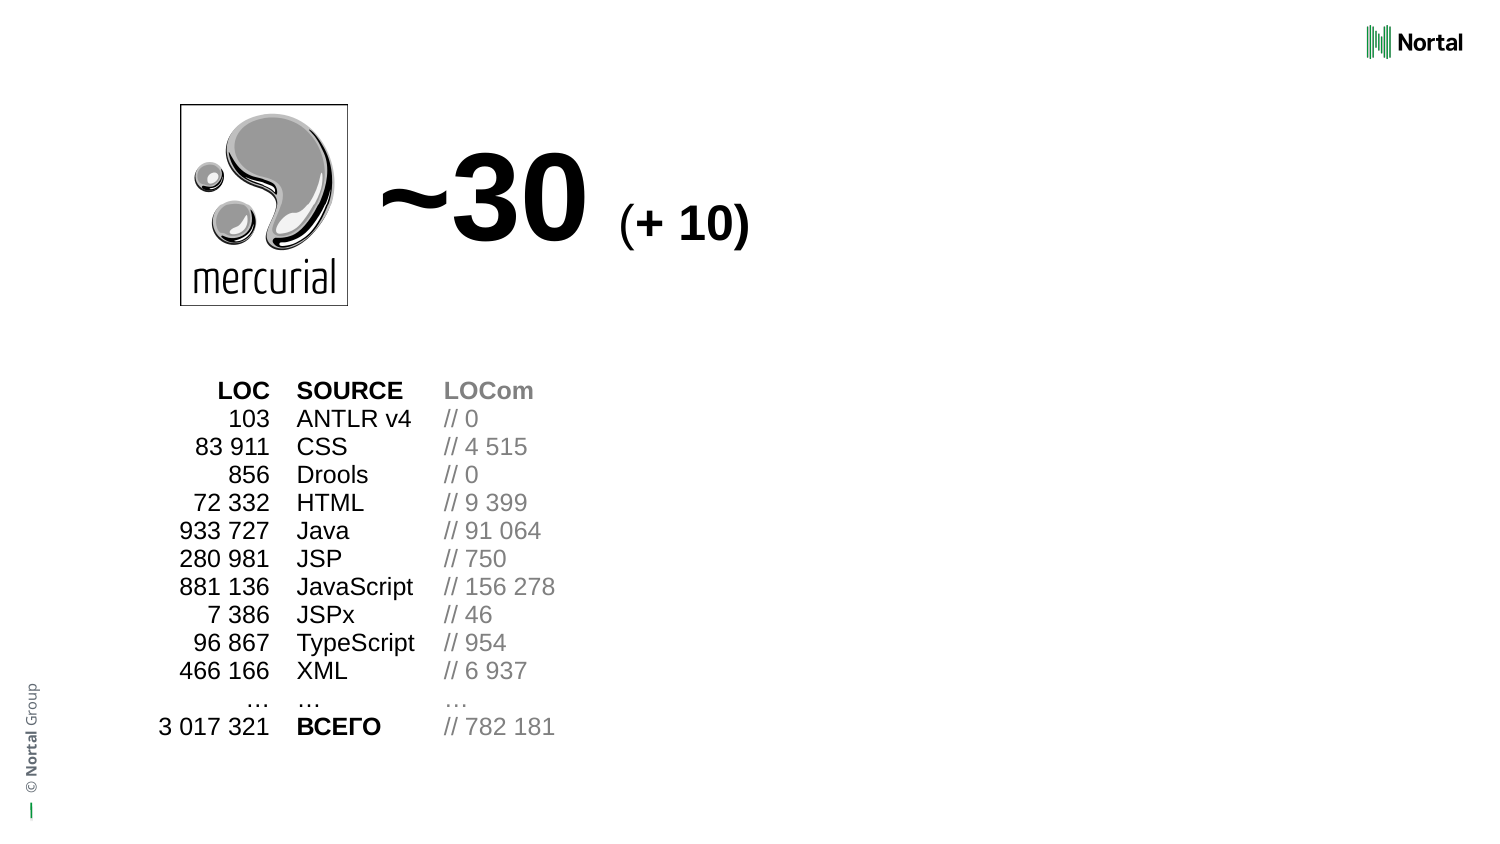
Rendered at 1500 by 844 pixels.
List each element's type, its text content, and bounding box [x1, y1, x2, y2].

text_box LOC 103 83 911 856 72 332 933 727 280 981 881 136 7 386 96 867 466 166 … 3 017 321 [120, 369, 286, 748]
text_box LOCom // 0 // 4 515 // 0 // 9 399 // 91 064 // 750 // 156 278 // 46 // 954 // 6 937 … // 782 181 [429, 369, 616, 748]
text_box ~30 (+ 10) [363, 120, 766, 275]
text_box SOURCE ANTLR v4 CSS Drools HTML Java JSP JavaScript JSPx TypeScript XML … ВСЕГО [286, 369, 429, 748]
picture [180, 104, 348, 306]
